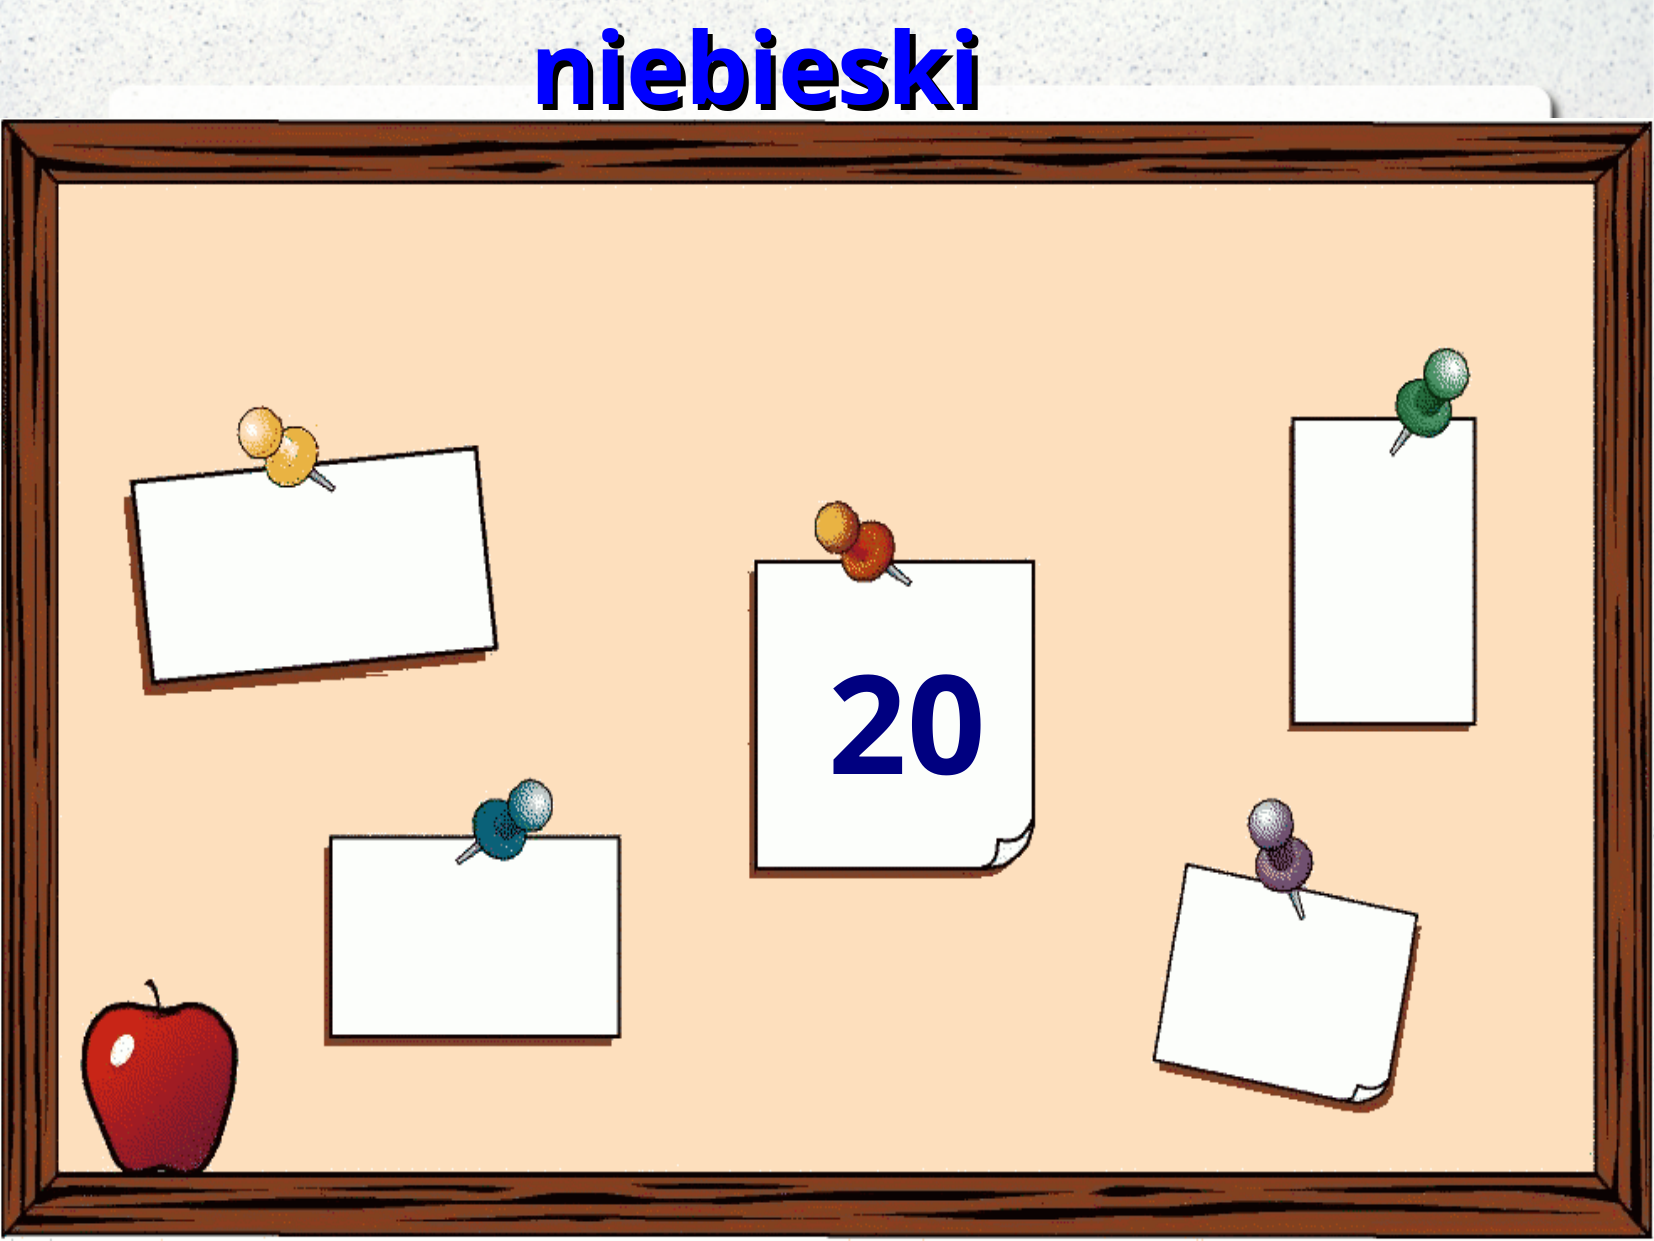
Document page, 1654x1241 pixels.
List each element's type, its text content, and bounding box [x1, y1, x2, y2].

text_box 20 [767, 620, 1048, 803]
text_box niebieski [354, 0, 1182, 146]
text_box [1151, 909, 1418, 1093]
picture [0, 0, 1654, 1241]
